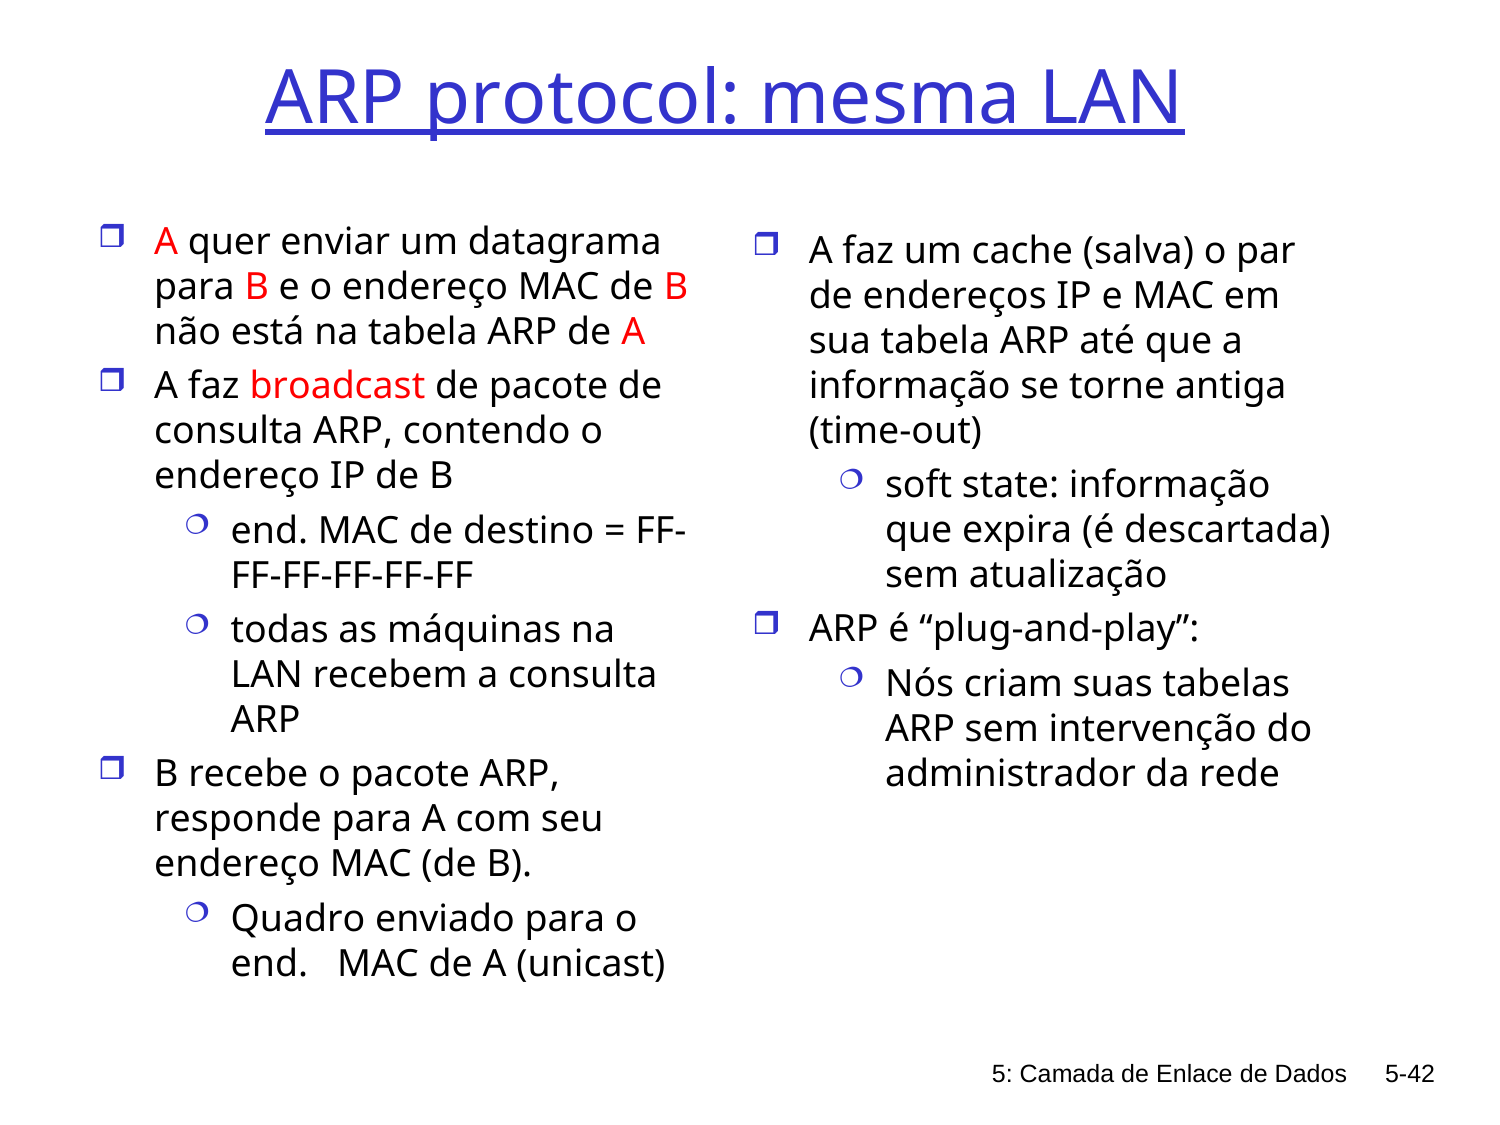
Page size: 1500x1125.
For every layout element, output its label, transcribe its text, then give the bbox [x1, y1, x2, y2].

text_box 5: Camada de Enlace de Dados [837, 1050, 1339, 1125]
title ARP protocol: mesma LAN [87, 0, 1363, 188]
list A faz um cache (salva) o par de endereços IP e MAC em sua tabela ARP até que a informação se torne antiga (time-out) soft state: informação que expira (é descartada) sem atualização ARP é “plug-and-play”: Nós criam suas tabelas ARP sem intervenção do administrador da rede [737, 218, 1363, 1026]
list A quer enviar um datagrama para B e o endereço MAC de B não está na tabela ARP de A A faz broadcast de pacote de consulta ARP, contendo o endereço IP de B end. MAC de destino = FF-FF-FF-FF-FF-FF todas as máquinas na LAN recebem a consulta ARP B recebe o pacote ARP, responde para A com seu endereço MAC (de B). Quadro enviado para o end. MAC de A (unicast) [83, 209, 709, 1055]
text_box 5-<número> [1339, 1050, 1451, 1125]
